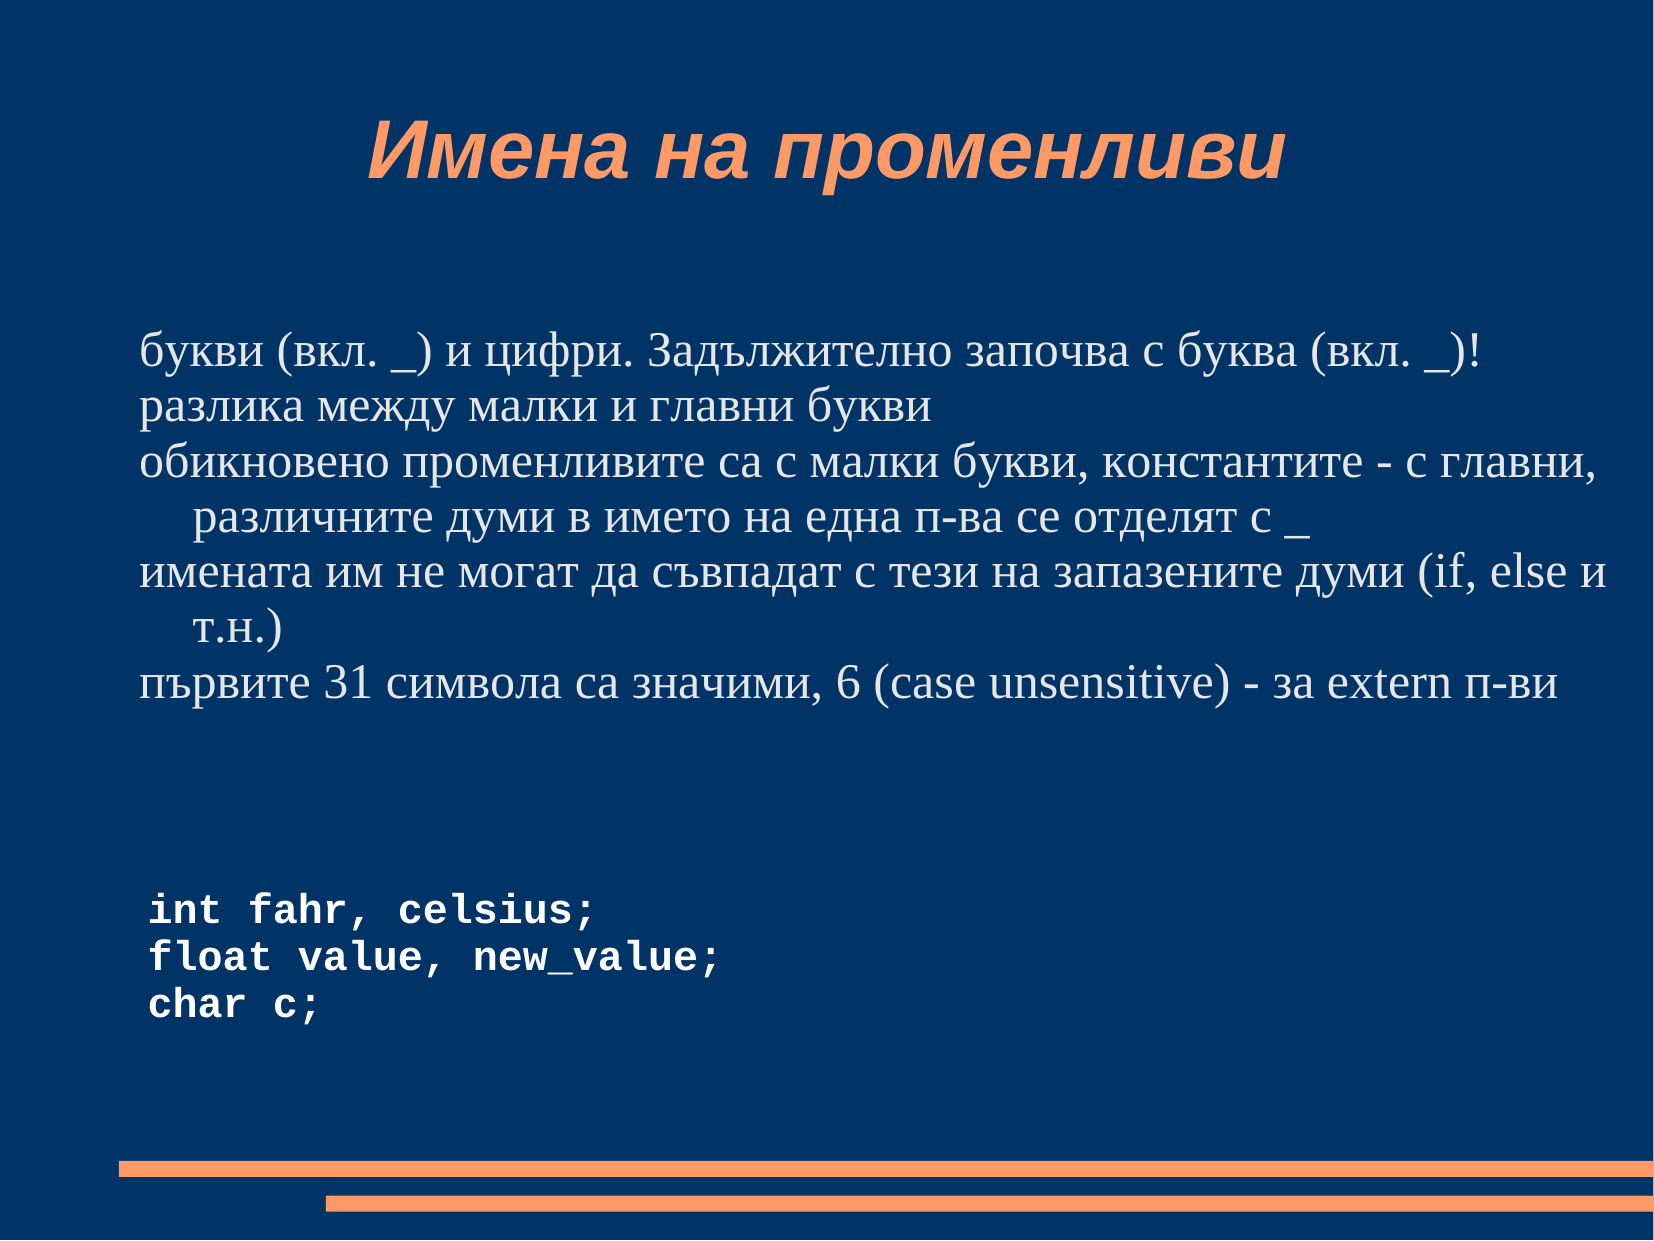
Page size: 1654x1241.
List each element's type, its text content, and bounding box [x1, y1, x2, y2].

title Имена на променливи [121, 46, 1534, 254]
text_box int fahr, celsius; float value, new_value; char c; [147, 797, 1595, 1123]
list букви (вкл. _) и цифри. Задължително започва с буква (вкл. _)! разлика между малки и главни букви обикновено променливите са с малки букви, константите - с главни, различните думи в името на една п-ва се отделят с _ имената им не могат да съвпадат с тези на запазените думи (if, else и т.н.) първите 31 символа са значими, 6 (case unsensitive) - за extern п-ви [121, 322, 1625, 739]
